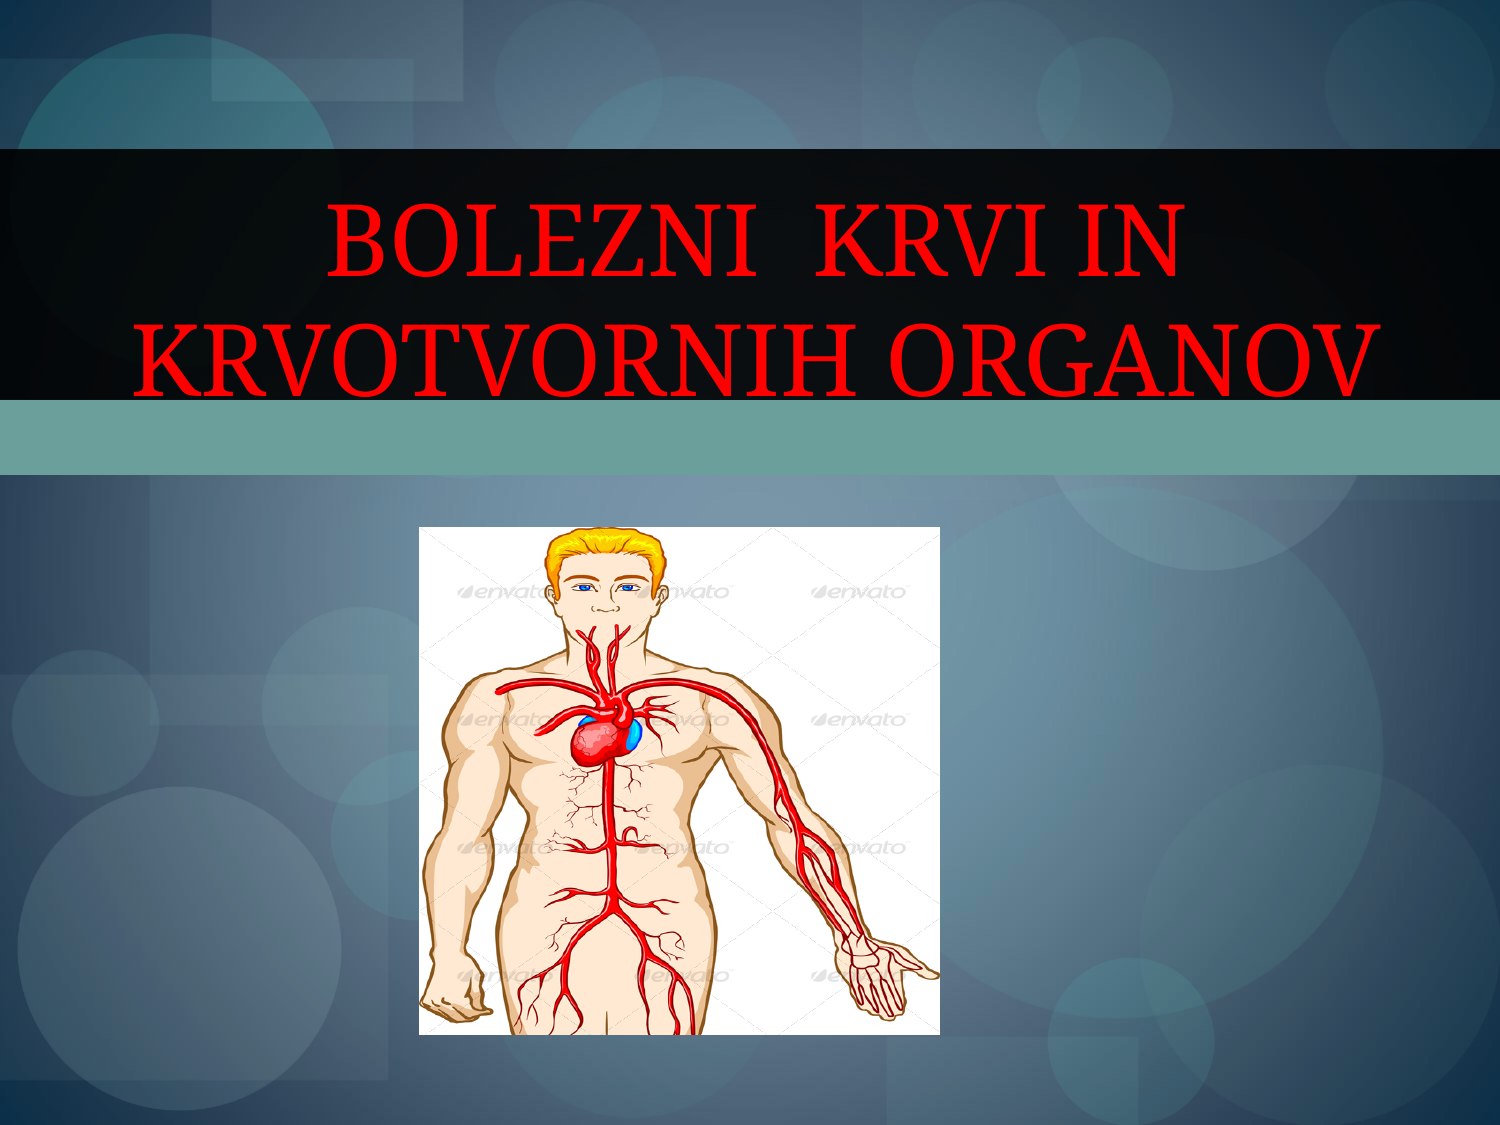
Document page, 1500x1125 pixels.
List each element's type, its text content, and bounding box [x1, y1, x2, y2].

text_box BOLEZNI KRVI IN KRVOTVORNIH ORGANOV [74, 90, 1438, 504]
picture [0, 0, 1500, 1125]
